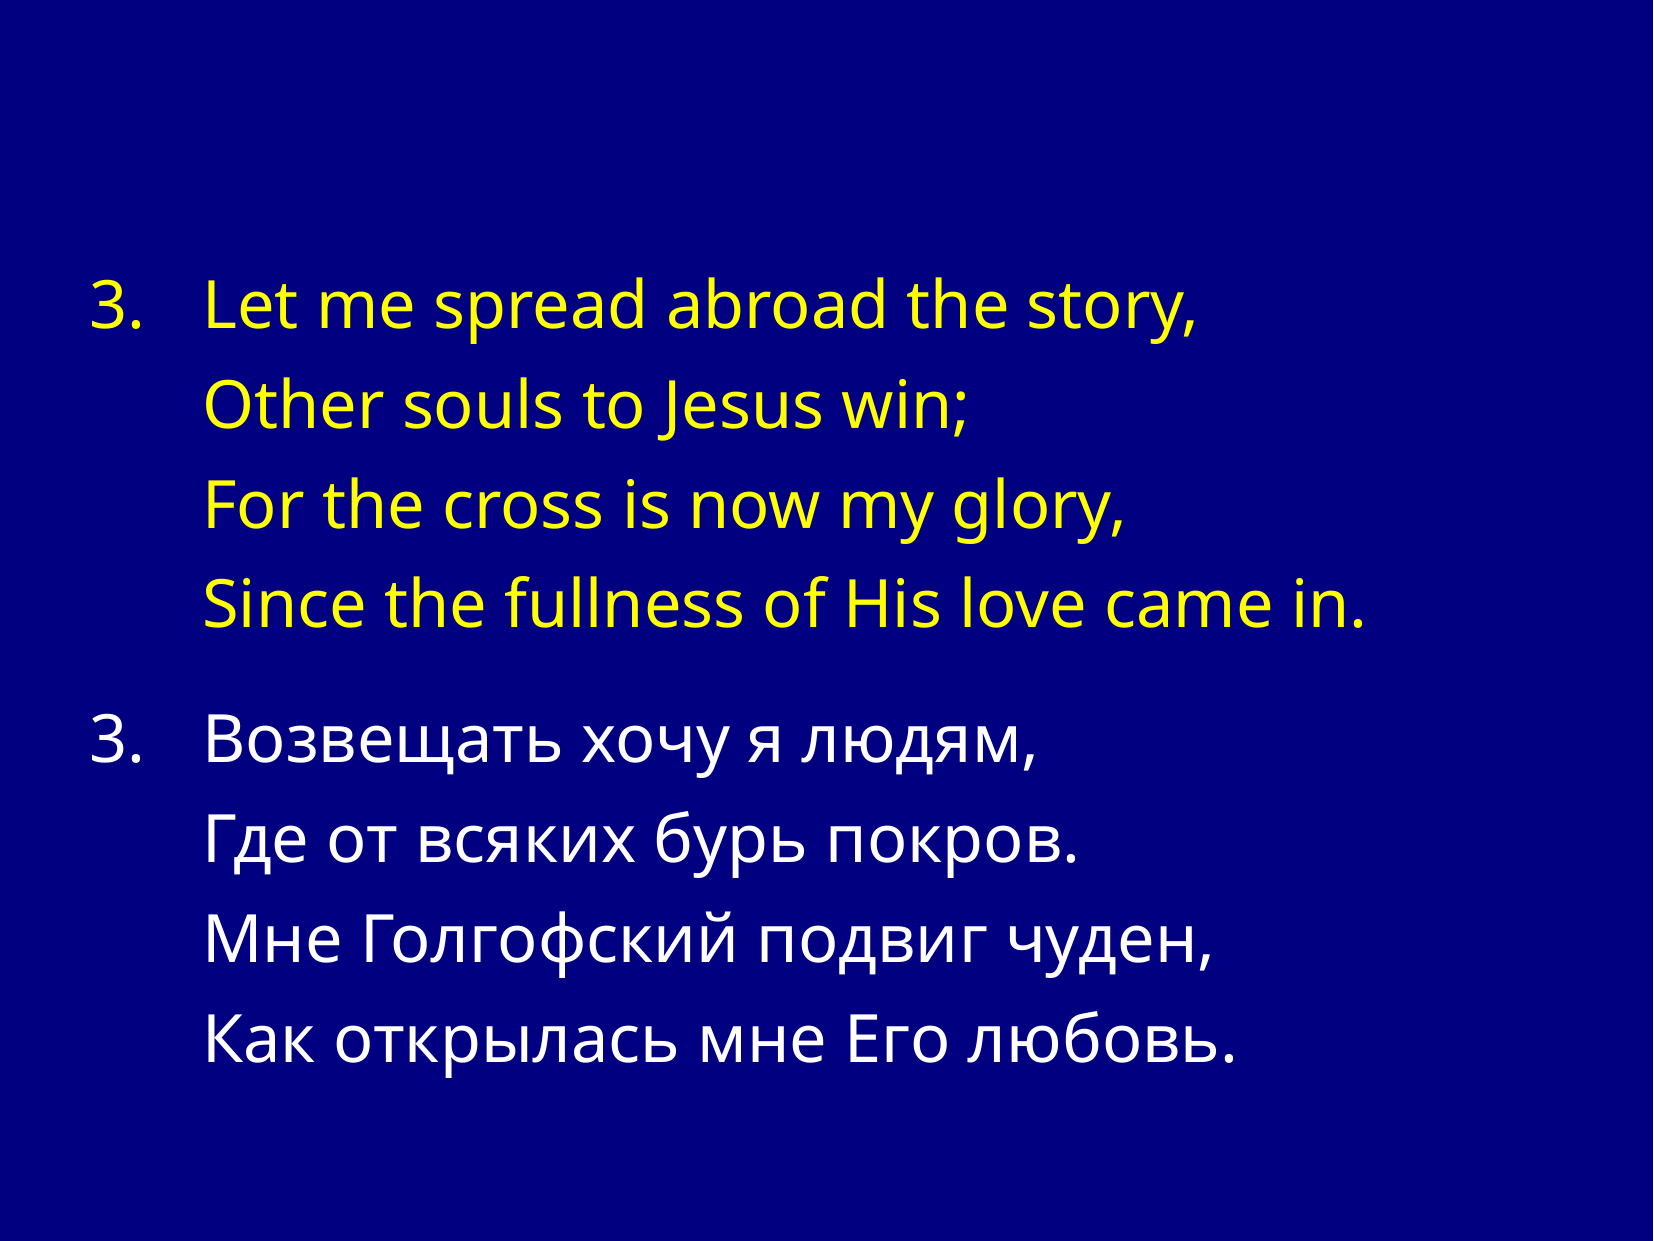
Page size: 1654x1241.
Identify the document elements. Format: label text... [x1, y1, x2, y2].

text_box 3. Let me spread abroad the story, Other souls to Jesus win; For the cross is now my glory, Since the fullness of His love came in. [75, 150, 1576, 638]
text_box 3. Возвещать хочу я людям, Где от всяких бурь покров. Мне Голгофский подвиг чуден, Как открылась мне Его любовь. [75, 675, 1576, 1163]
